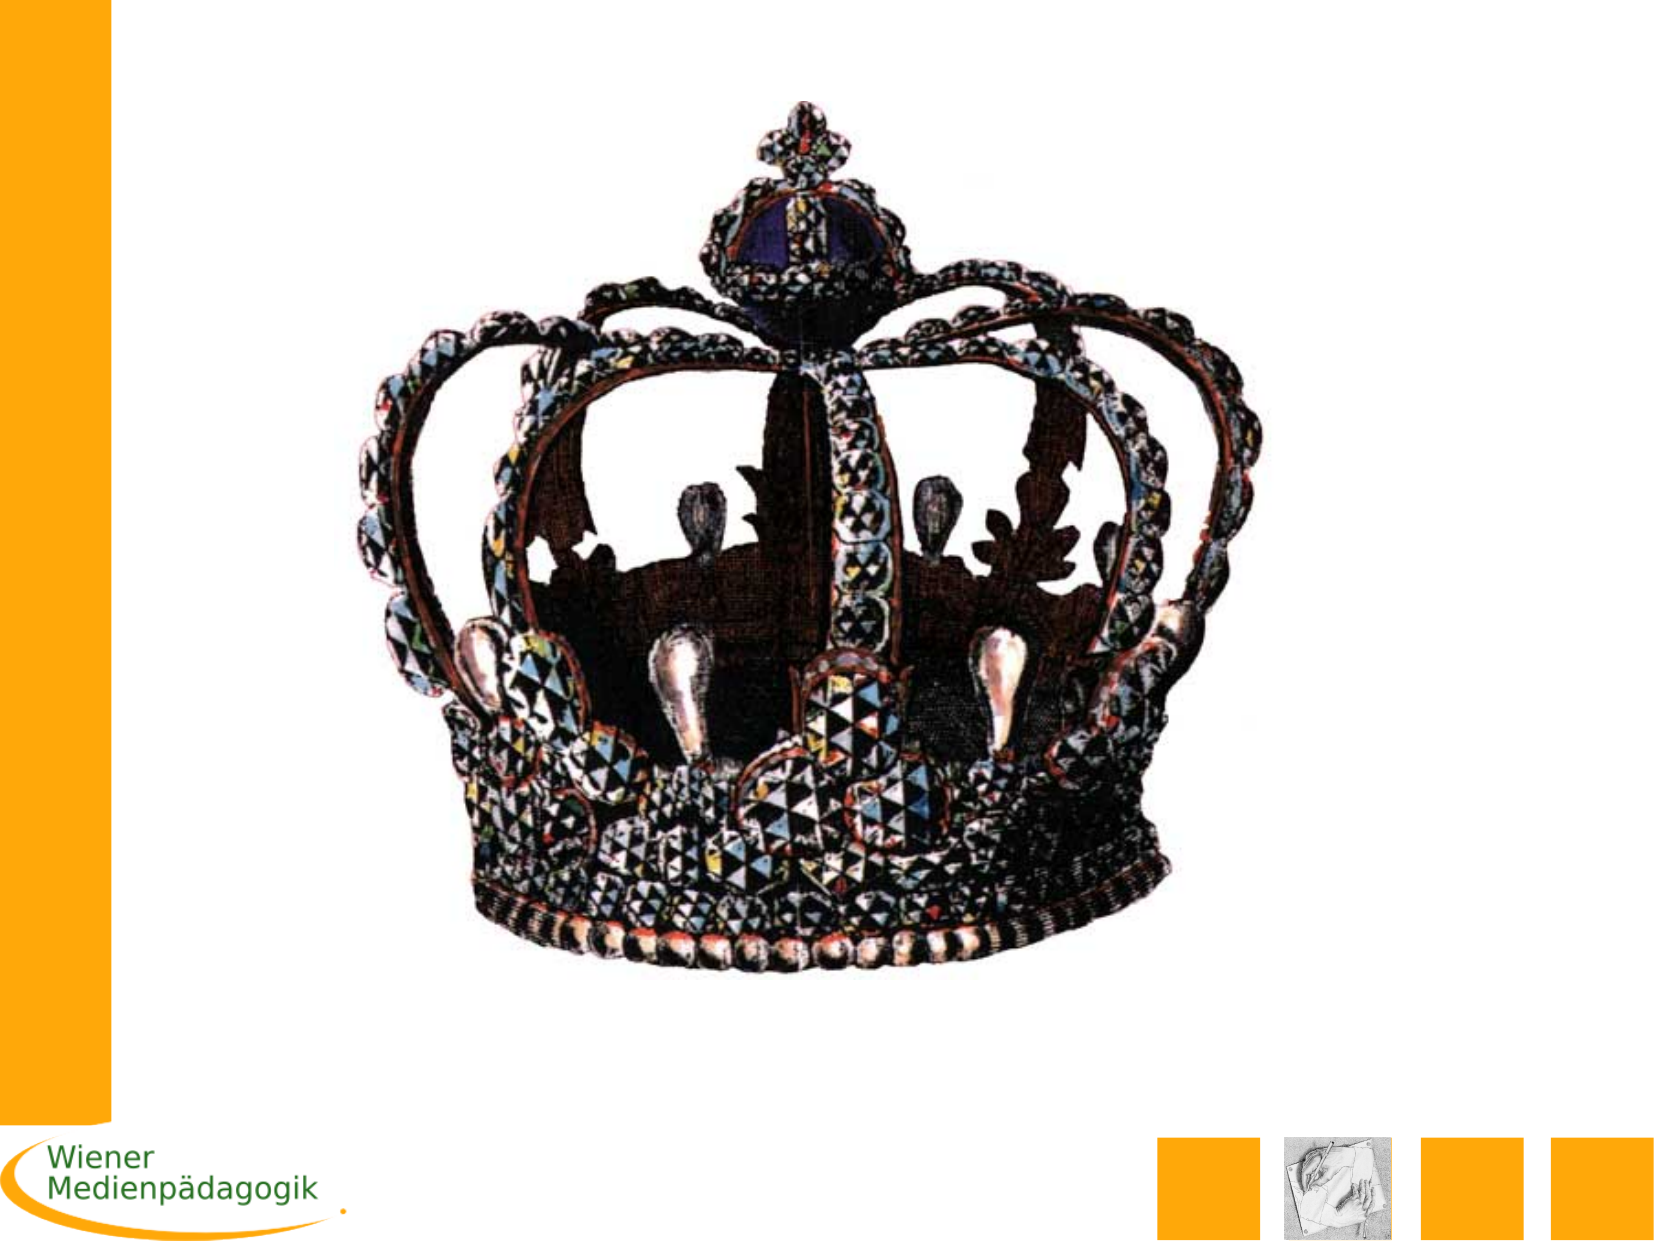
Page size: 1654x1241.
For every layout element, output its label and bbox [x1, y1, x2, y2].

picture [0, 1114, 398, 1241]
picture [1284, 1137, 1391, 1241]
picture [334, 101, 1277, 980]
